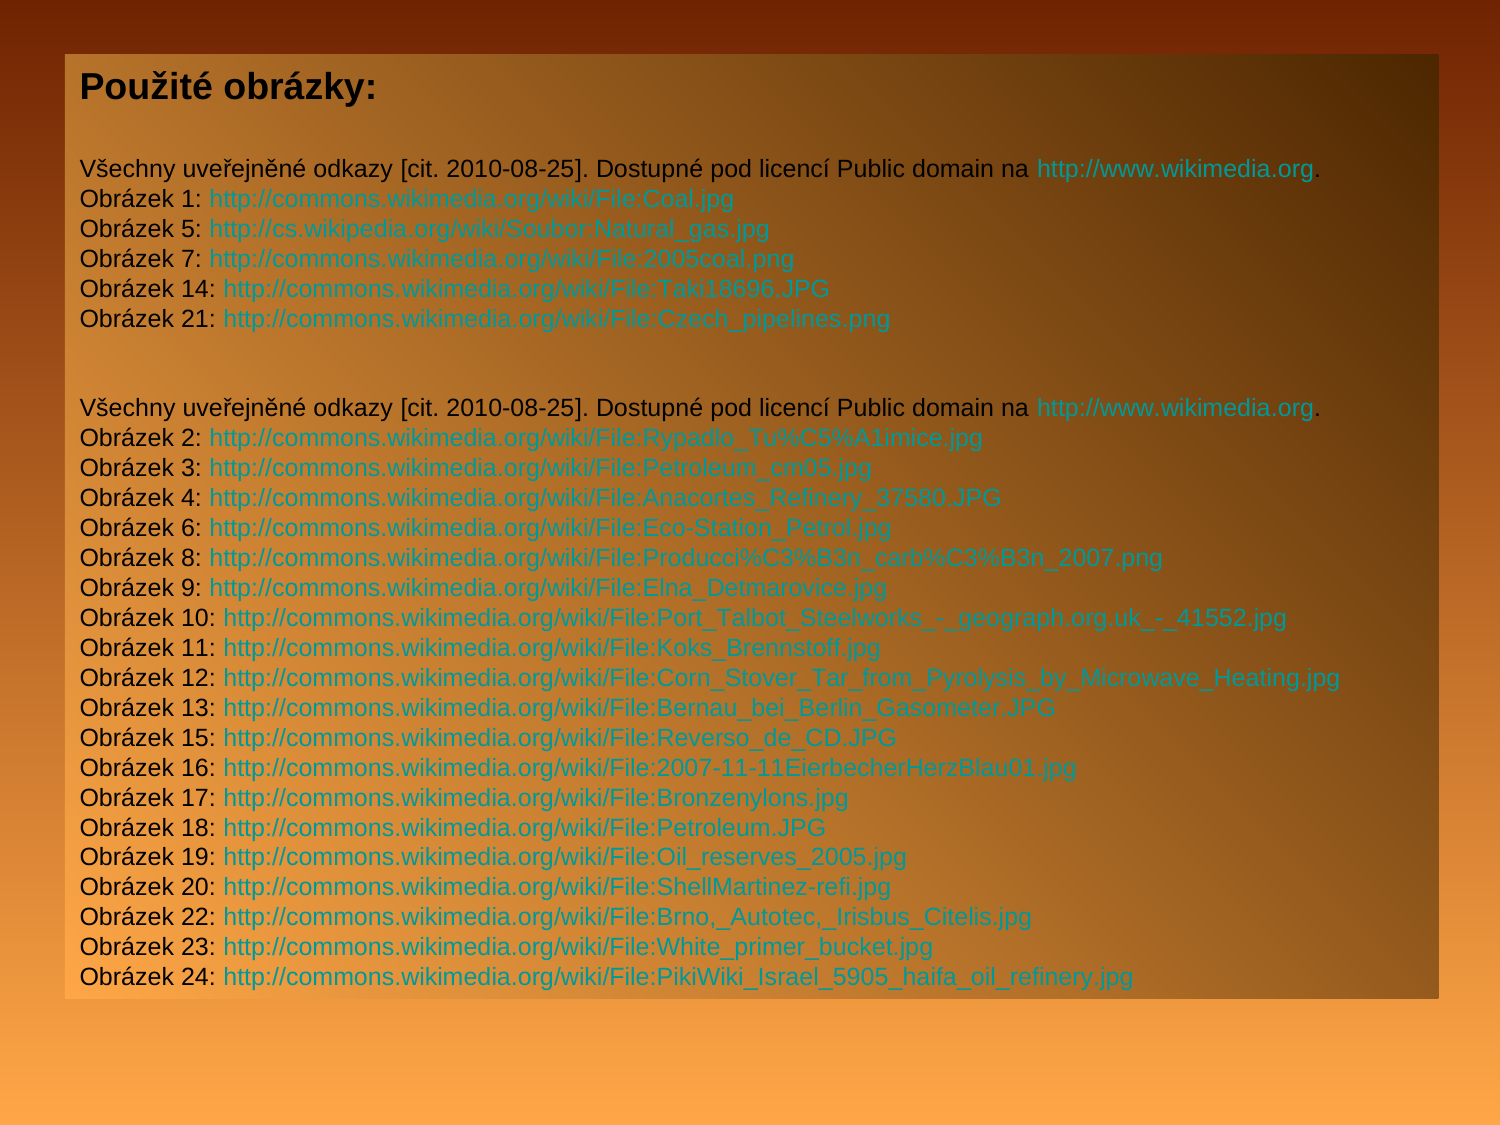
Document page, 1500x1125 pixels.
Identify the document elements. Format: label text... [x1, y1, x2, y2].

text_box Použité obrázky: Všechny uveřejněné odkazy [cit. 2010-08-25]. Dostupné pod licencí Public domain na http://www.wikimedia.org. Obrázek 1: http://commons.wikimedia.org/wiki/File:Coal.jpg Obrázek 5: http://cs.wikipedia.org/wiki/Soubor:Natural_gas.jpg Obrázek 7: http://commons.wikimedia.org/wiki/File:2005coal.png Obrázek 14: http://commons.wikimedia.org/wiki/File:Taki18696.JPG Obrázek 21: http://commons.wikimedia.org/wiki/File:Czech_pipelines.png Všechny uveřejněné odkazy [cit. 2010-08-25]. Dostupné pod licencí Public domain na http://www.wikimedia.org. Obrázek 2: http://commons.wikimedia.org/wiki/File:Rypadlo_Tu%C5%A1imice.jpg Obrázek 3: http://commons.wikimedia.org/wiki/File:Petroleum_cm05.jpg Obrázek 4: http://commons.wikimedia.org/wiki/File:Anacortes_Refinery_37580.JPG Obrázek 6: http://commons.wikimedia.org/wiki/File:Eco-Station_Petrol.jpg Obrázek 8: http://commons.wikimedia.org/wiki/File:Producci%C3%B3n_carb%C3%B3n_2007.png Obrázek 9: http://commons.wikimedia.org/wiki/File:Elna_Detmarovice.jpg Obrázek 10: http://commons.wikimedia.org/wiki/File:Port_Talbot_Steelworks_-_geograph.org.uk_-_41552.jpg Obrázek 11: http://commons.wikimedia.org/wiki/File:Koks_Brennstoff.jpg Obrázek 12: http://commons.wikimedia.org/wiki/File:Corn_Stover_Tar_from_Pyrolysis_by_Microwave_Heating.jpg Obrázek 13: http://commons.wikimedia.org/wiki/File:Bernau_bei_Berlin_Gasometer.JPG Obrázek 15: http://commons.wikimedia.org/wiki/File:Reverso_de_CD.JPG Obrázek 16: http://commons.wikimedia.org/wiki/File:2007-11-11EierbecherHerzBlau01.jpg Obrázek 17: http://commons.wikimedia.org/wiki/File:Bronzenylons.jpg Obrázek 18: http://commons.wikimedia.org/wiki/File:Petroleum.JPG Obrázek 19: http://commons.wikimedia.org/wiki/File:Oil_reserves_2005.jpg Obrázek 20: http://commons.wikimedia.org/wiki/File:ShellMartinez-refi.jpg Obrázek 22: http://commons.wikimedia.org/wiki/File:Brno,_Autotec,_Irisbus_Citelis.jpg Obrázek 23: http://commons.wikimedia.org/wiki/File:White_primer_bucket.jpg Obrázek 24: http://commons.wikimedia.org/wiki/File:PikiWiki_Israel_5905_haifa_oil_refinery.jpg [64, 54, 1439, 999]
